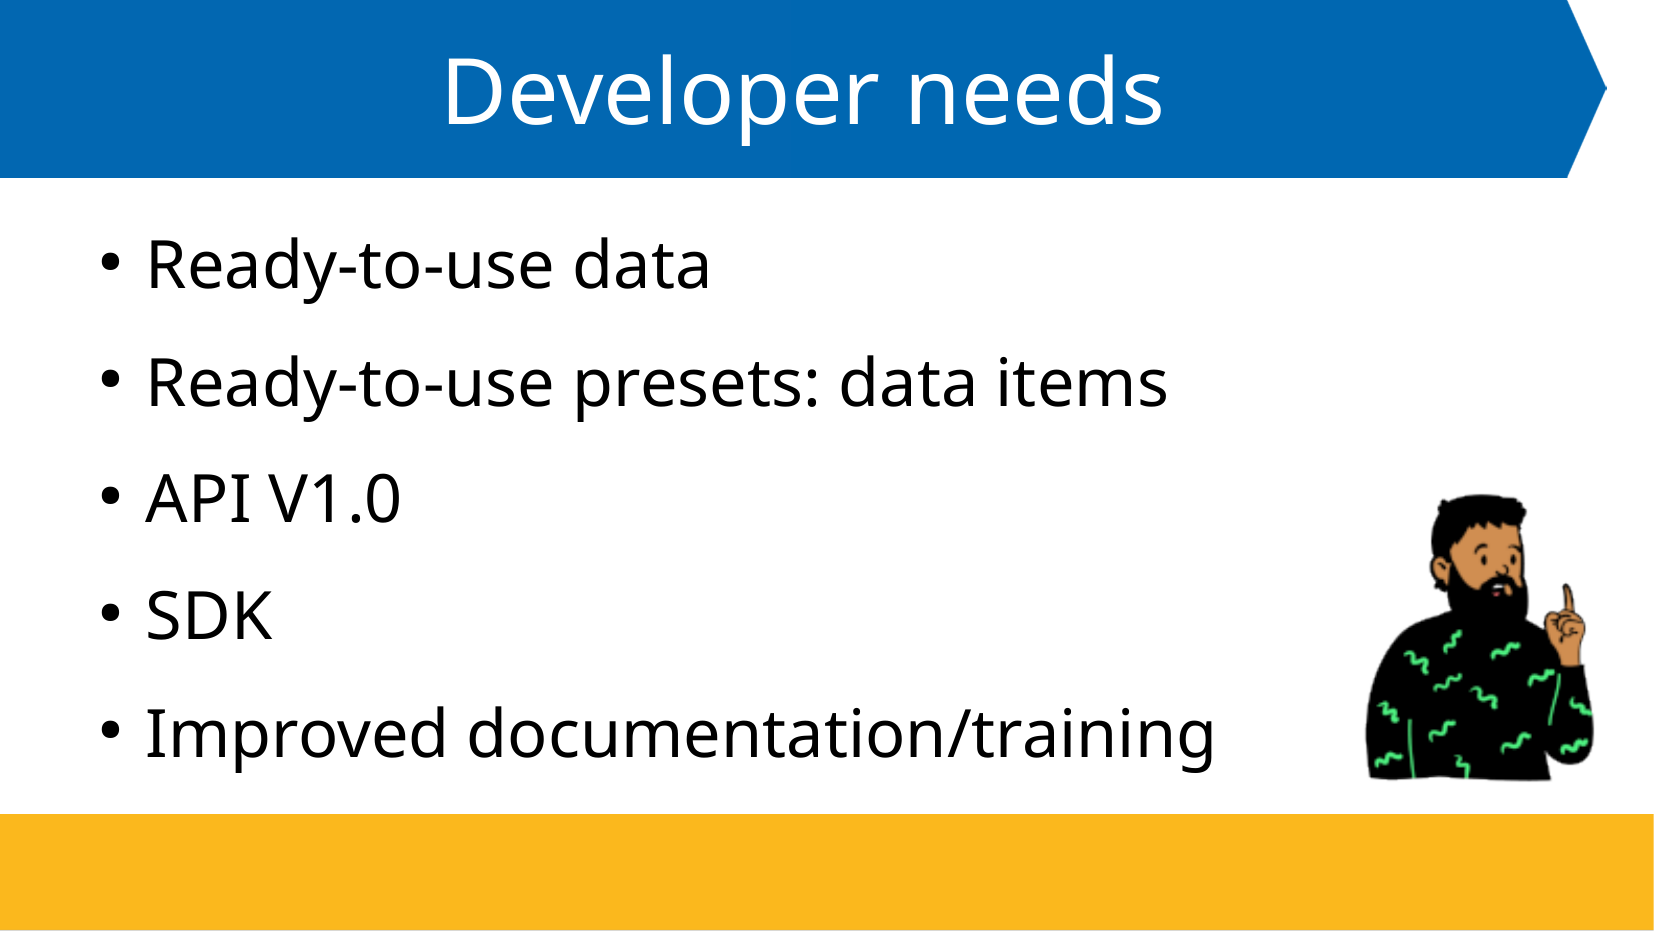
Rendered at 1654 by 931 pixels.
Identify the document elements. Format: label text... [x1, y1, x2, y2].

picture [0, 814, 1654, 931]
list Ready-to-use data Ready-to-use presets: data items API V1.0 SDK Improved documentation/training [82, 217, 1583, 780]
picture [1354, 484, 1601, 797]
picture [0, 0, 1607, 178]
title Developer needs [59, 23, 1548, 154]
